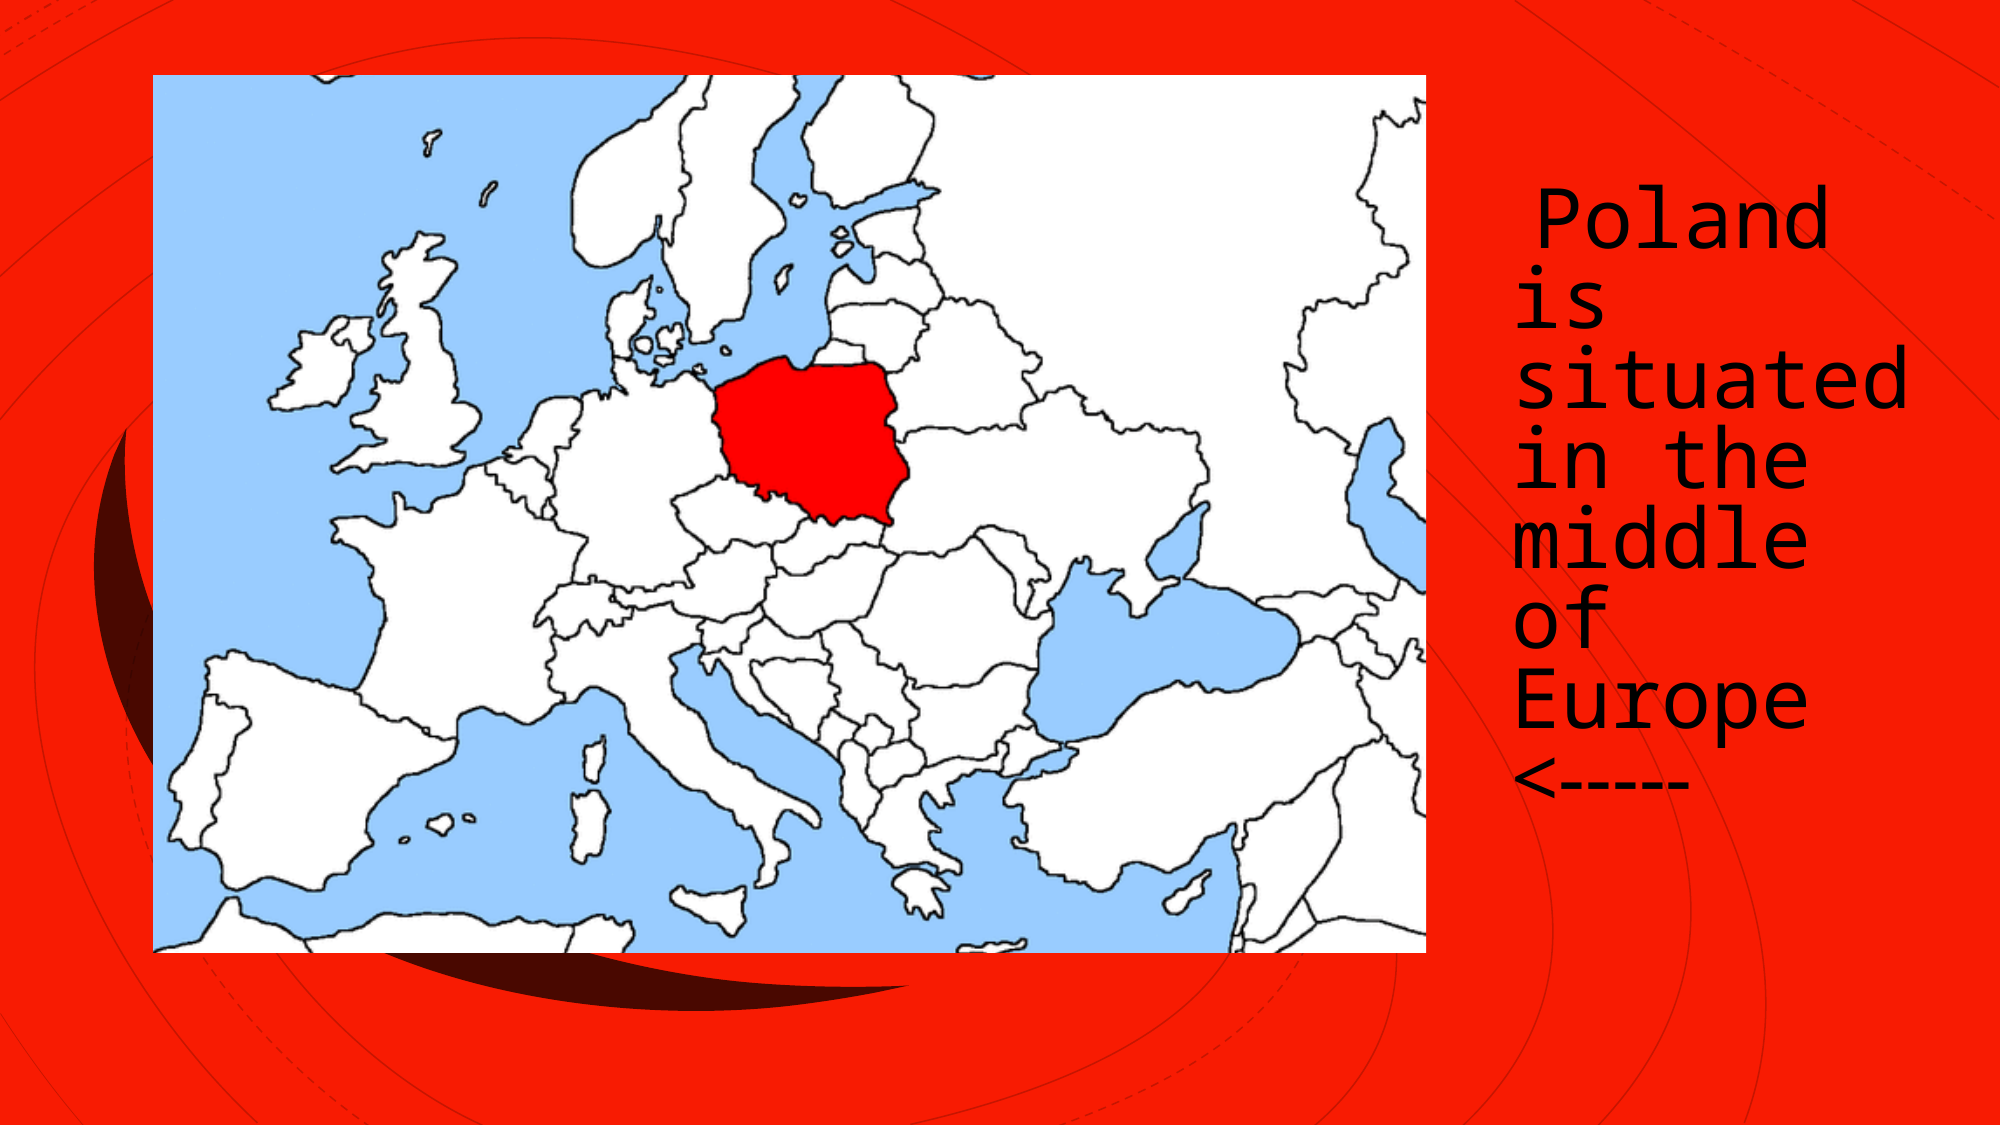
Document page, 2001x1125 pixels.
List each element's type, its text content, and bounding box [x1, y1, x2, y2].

text_box [0, 0, 2000, 1125]
picture [153, 75, 1427, 953]
title Poland is situated in the middle of Europe <----- [1473, 419, 1955, 825]
